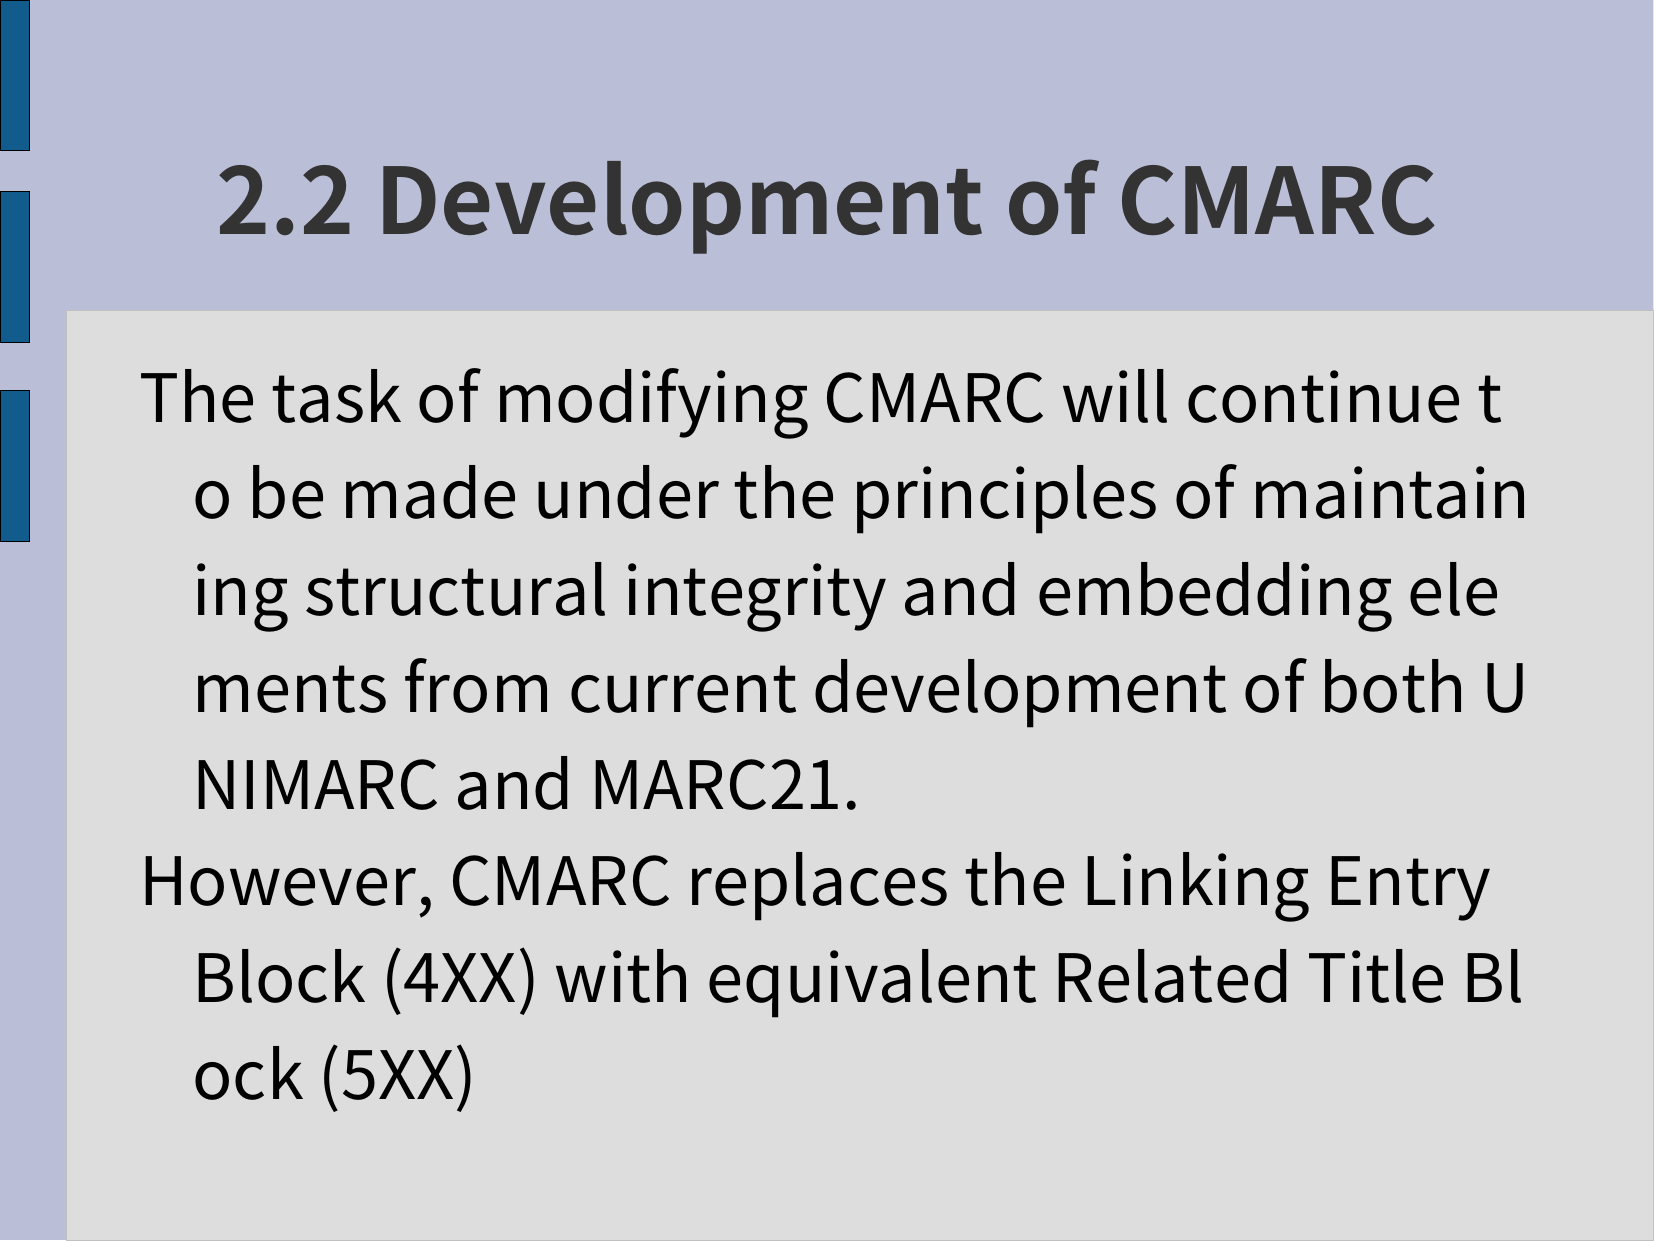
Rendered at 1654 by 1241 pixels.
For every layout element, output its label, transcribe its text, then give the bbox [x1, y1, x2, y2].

title 2.2 Development of CMARC [121, 91, 1534, 299]
list The task of modifying CMARC will continue to be made under the principles of maintaining structural integrity and embedding elements from current development of both UNIMARC and MARC21. However, CMARC replaces the Linking Entry Block (4XX) with equivalent Related Title Block (5XX) [121, 344, 1534, 1127]
